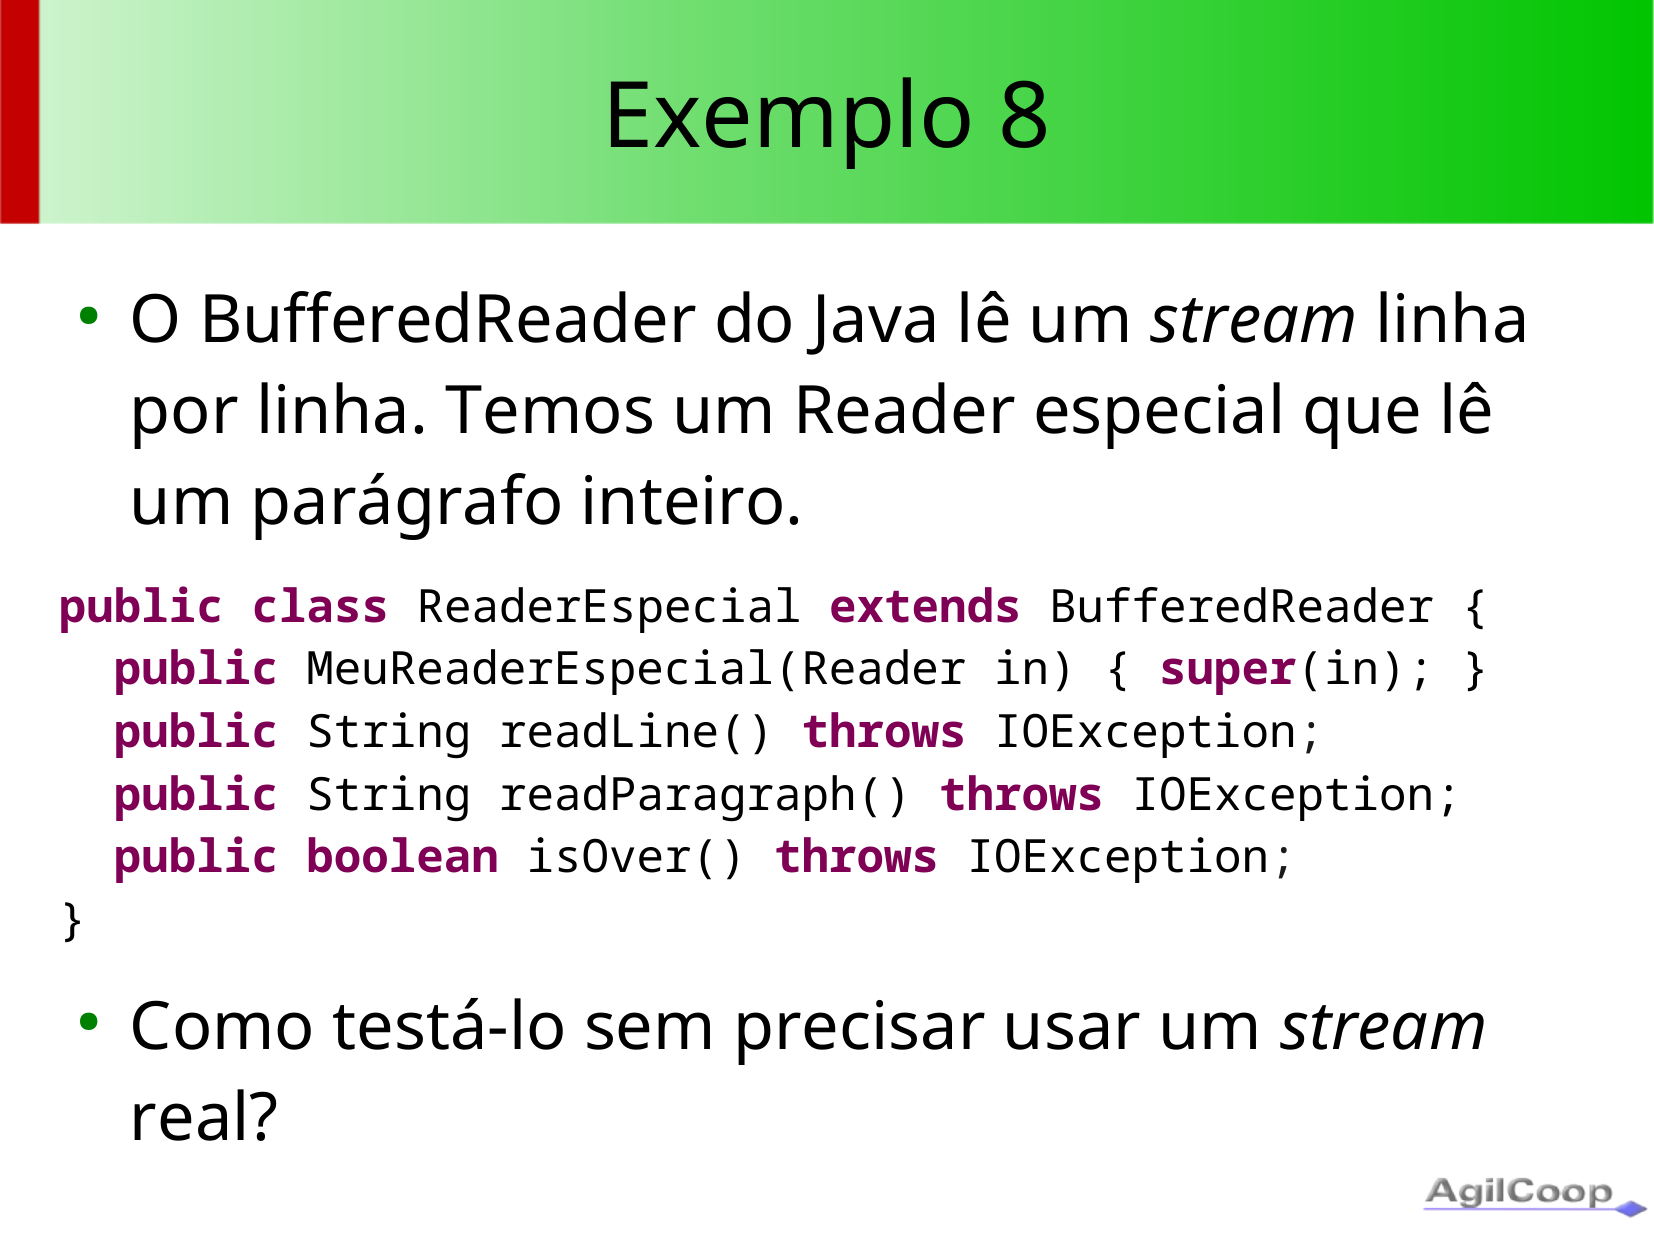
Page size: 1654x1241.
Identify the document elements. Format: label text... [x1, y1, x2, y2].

title Exemplo 8 [82, 15, 1571, 208]
list O BufferedReader do Java lê um stream linha por linha. Temos um Reader especial que lê um parágrafo inteiro. public class ReaderEspecial extends BufferedReader { public MeuReaderEspecial(Reader in) { super(in); } public String readLine() throws IOException; public String readParagraph() throws IOException; public boolean isOver() throws IOException; } Como testá-lo sem precisar usar um stream real? [59, 271, 1607, 1108]
picture [0, 0, 1654, 1241]
